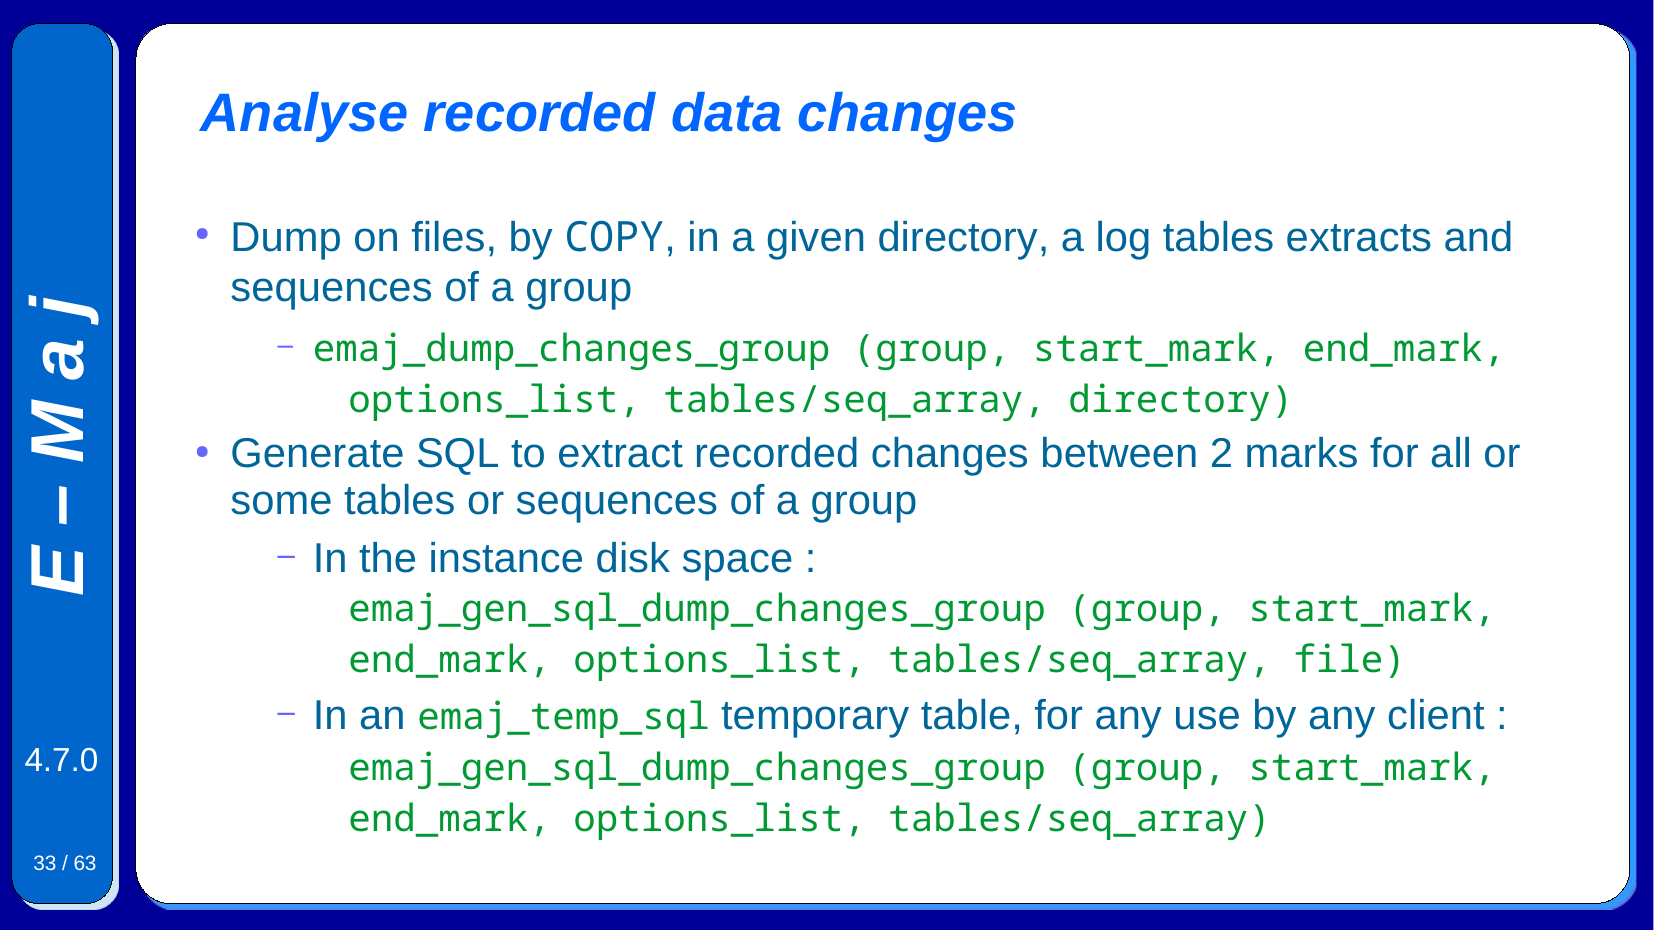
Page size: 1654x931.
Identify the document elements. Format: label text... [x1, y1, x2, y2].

title Analyse recorded data changes [200, 34, 1575, 191]
list Dump on files, by COPY, in a given directory, a log tables extracts and sequences of a group emaj_dump_changes_group (group, start_mark, end_mark, options_list, tables/seq_array, directory) Generate SQL to extract recorded changes between 2 marks for all or some tables or sequences of a group In the instance disk space : emaj_gen_sql_dump_changes_group (group, start_mark, end_mark, options_list, tables/seq_array, file) In an emaj_temp_sql temporary table, for any use by any client : emaj_gen_sql_dump_changes_group (group, start_mark, end_mark, options_list, tables/seq_array) [177, 206, 1587, 881]
